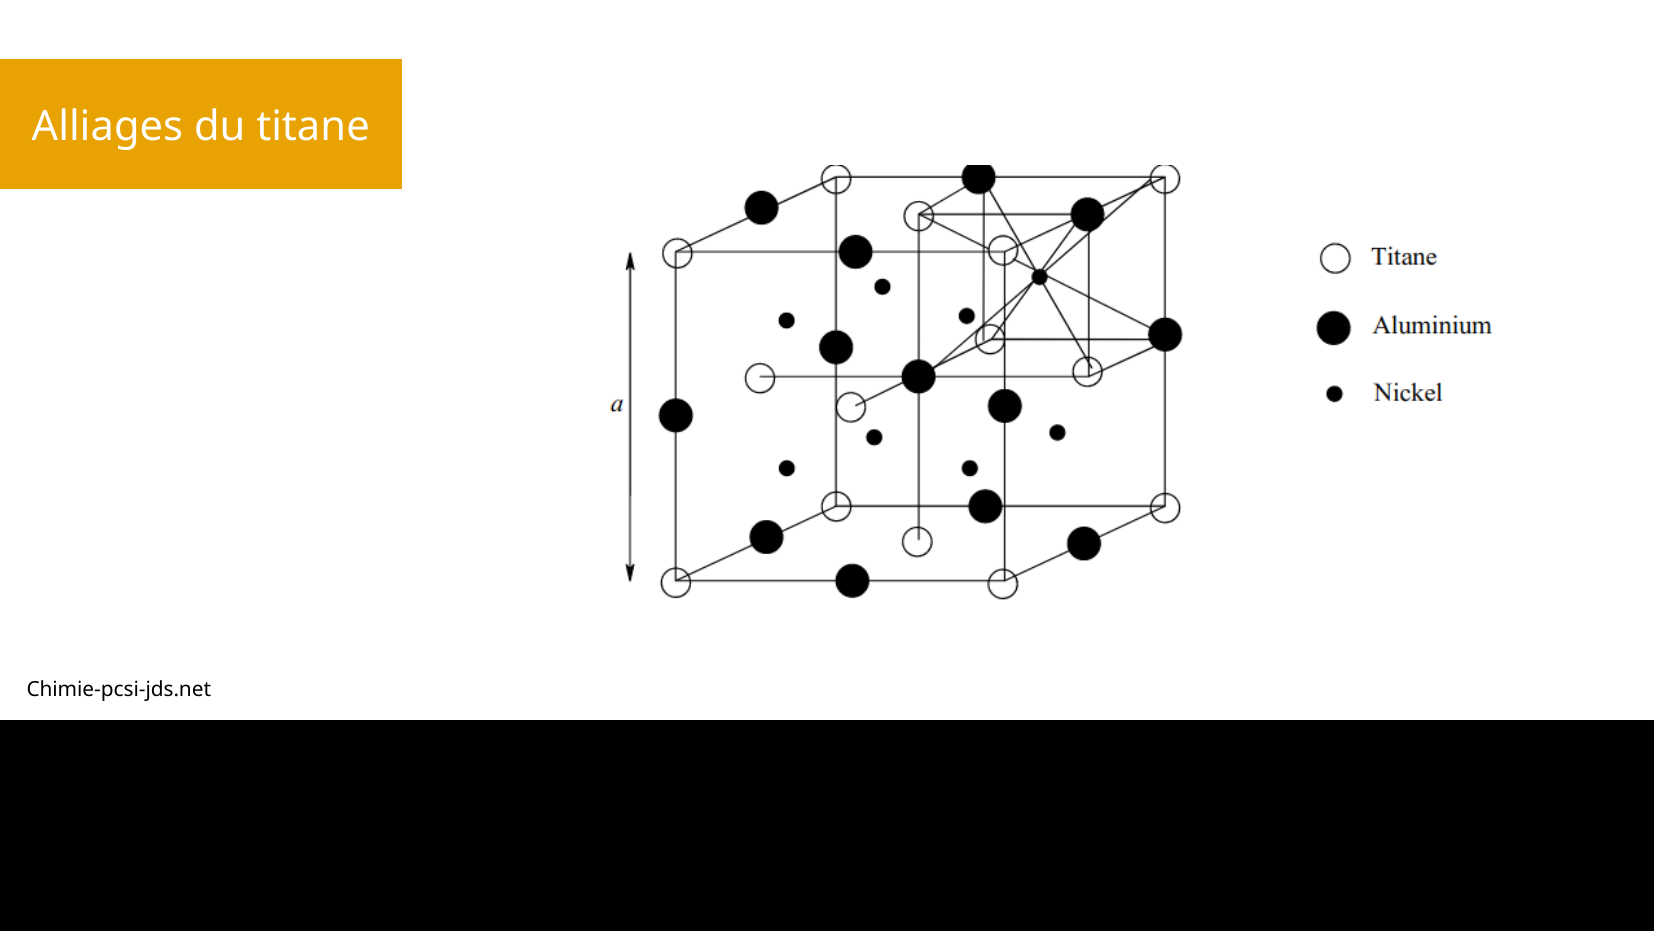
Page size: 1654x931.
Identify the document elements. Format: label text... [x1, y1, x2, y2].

picture [568, 165, 1548, 602]
text_box [0, 720, 1654, 931]
text_box Chimie-pcsi-jds.net [11, 667, 207, 709]
text_box Alliages du titane [0, 59, 402, 189]
